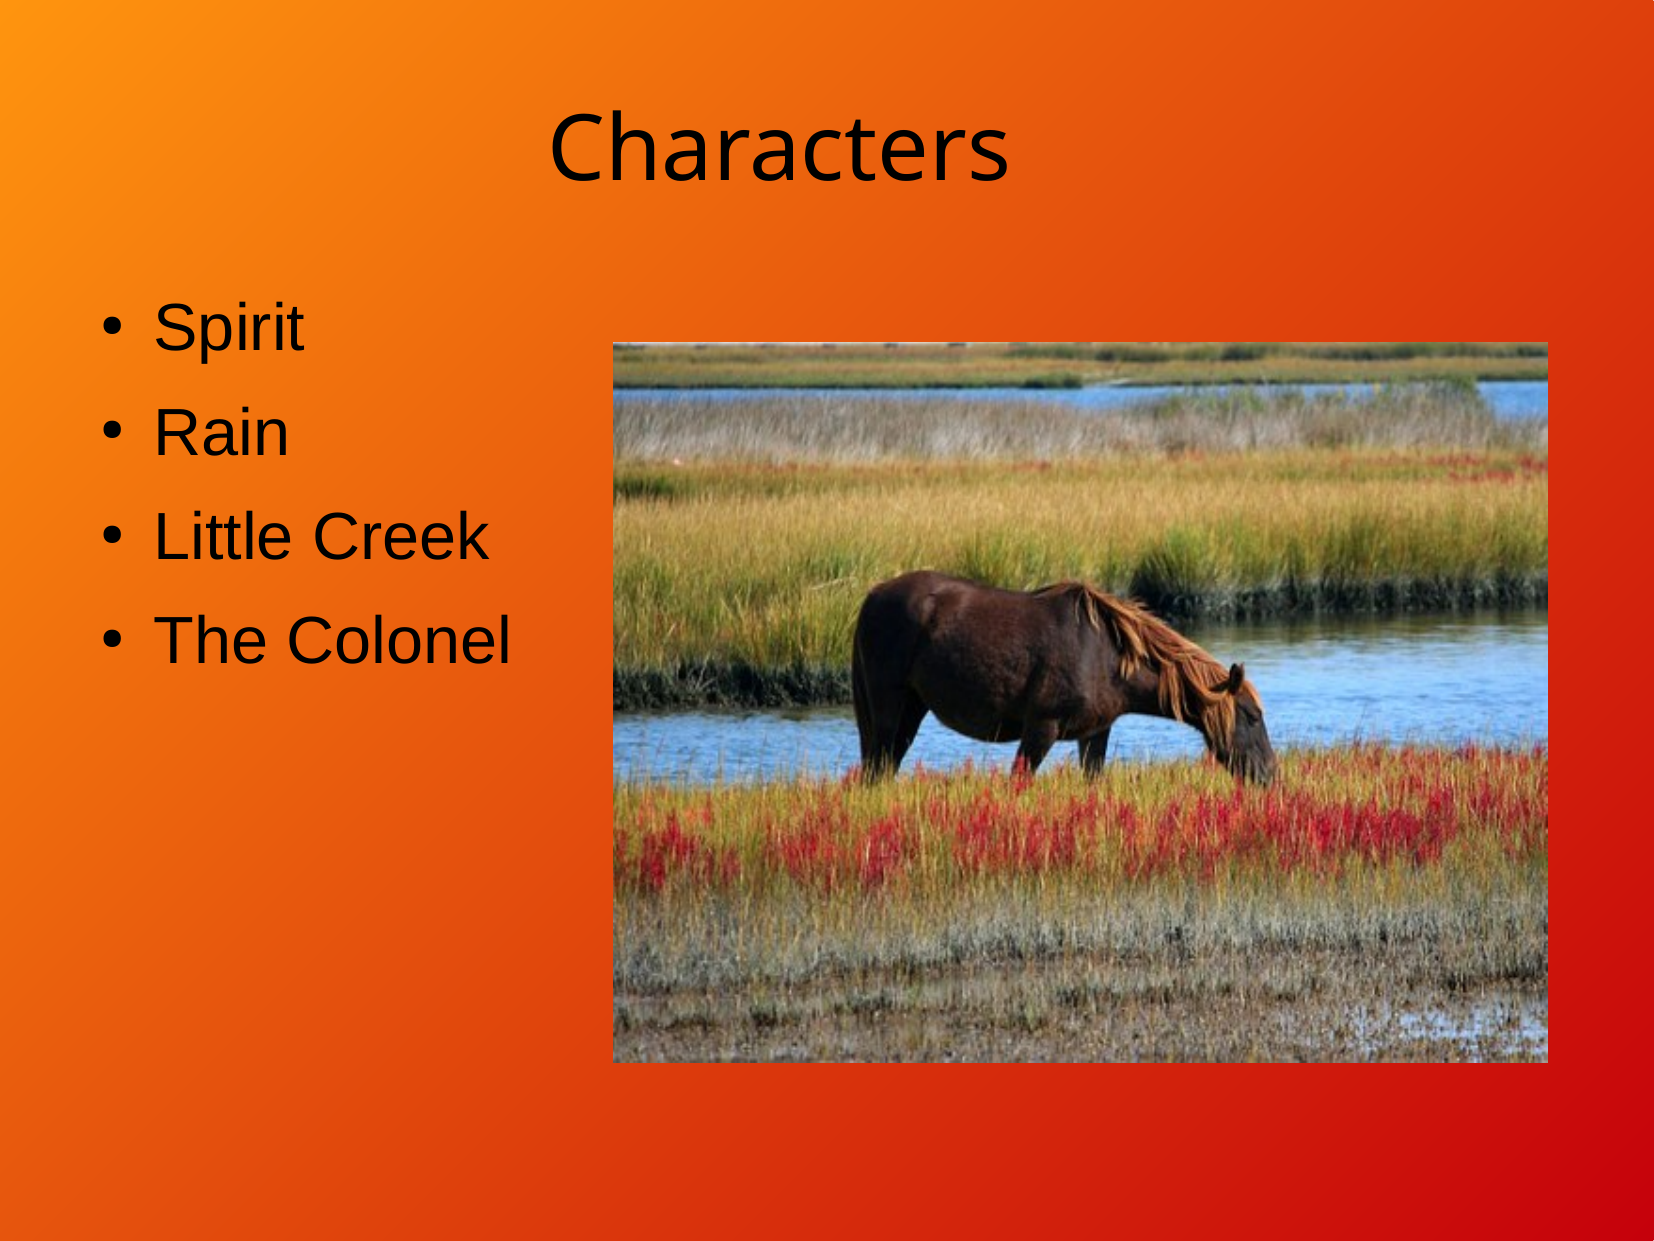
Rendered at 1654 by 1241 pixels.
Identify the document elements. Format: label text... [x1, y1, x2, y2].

picture [613, 342, 1548, 1063]
list Spirit Rain Little Creek The Colonel [82, 290, 1571, 1010]
title Characters [35, 40, 1524, 249]
